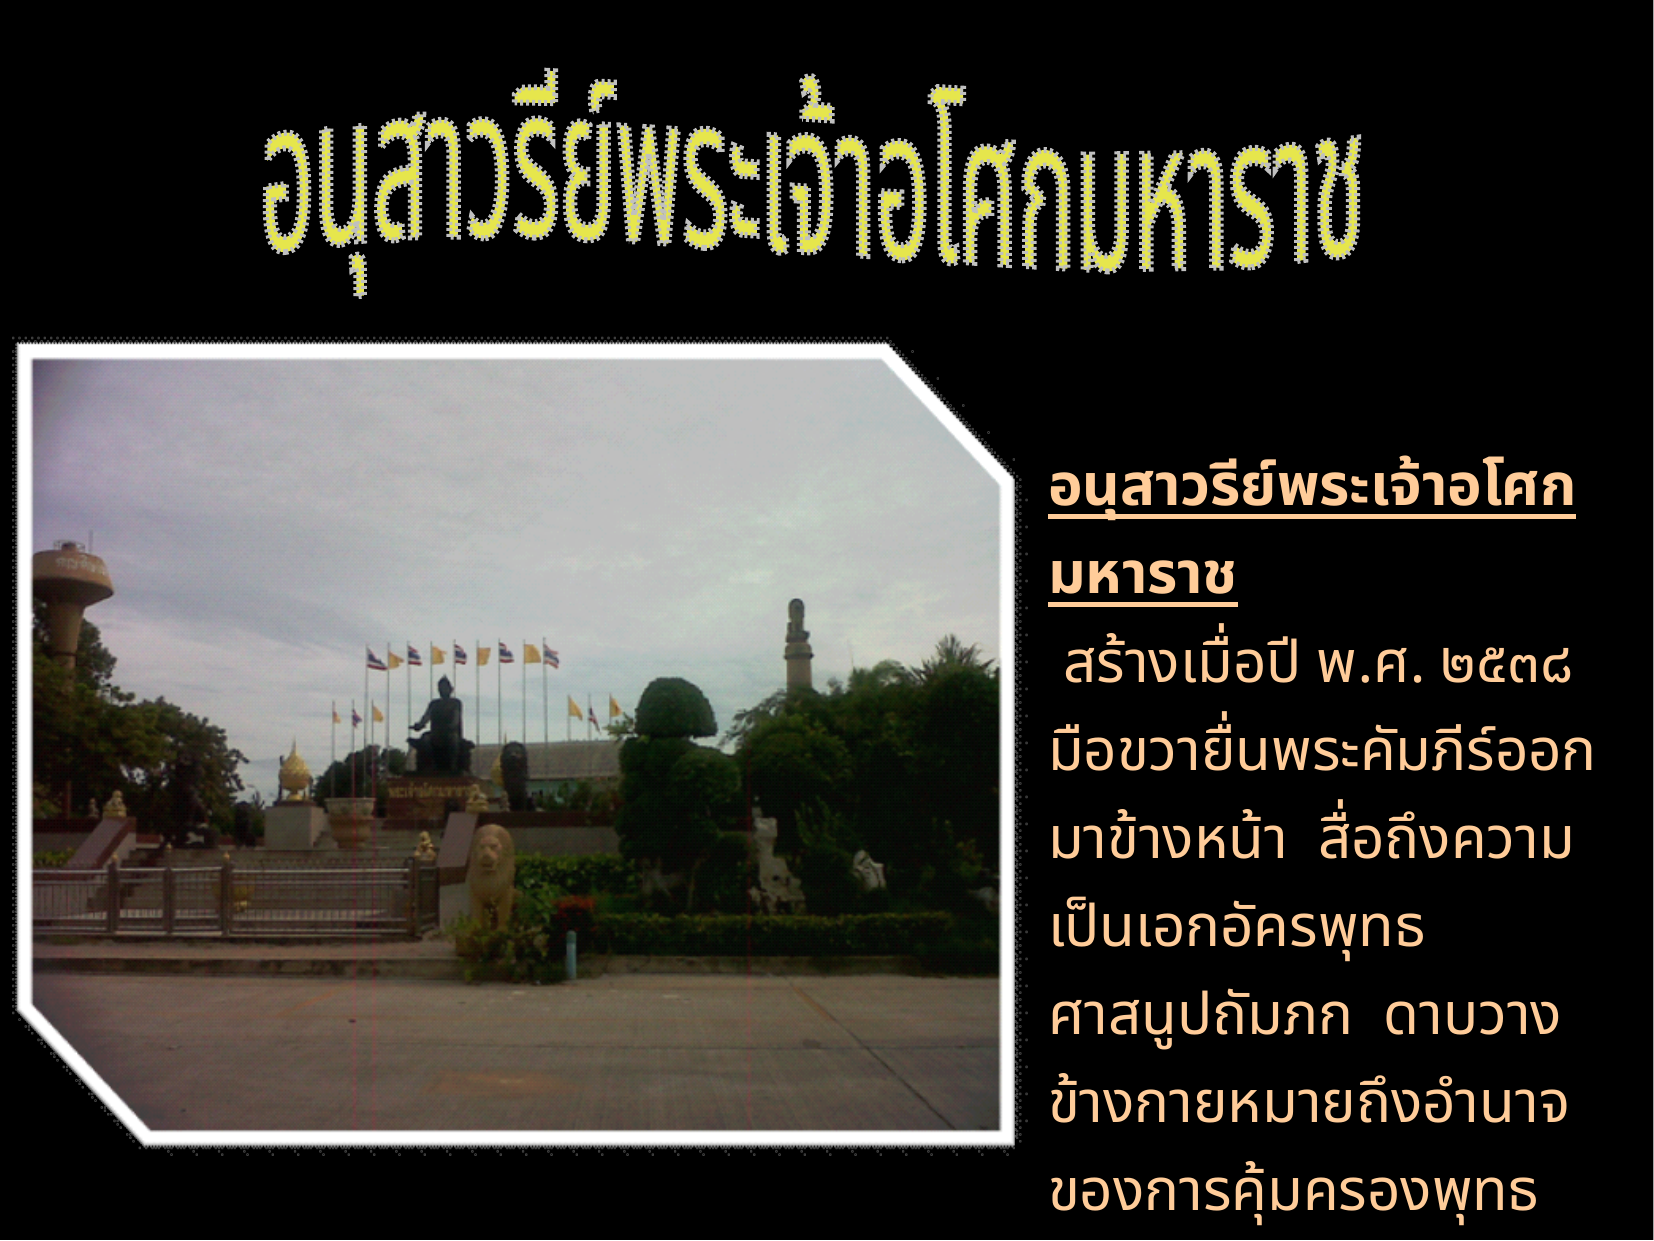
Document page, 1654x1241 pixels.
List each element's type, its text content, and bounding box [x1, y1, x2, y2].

text_box อนุสาวรีย์พระเจ้าอโศกมหาราช [880, 140, 924, 261]
text_box อนุสาวรีย์พระเจ้าอโศกมหาราช [1232, 147, 1271, 268]
text_box อนุสาวรีย์พระเจ้าอโศกมหาราช [802, 76, 832, 121]
text_box อนุสาวรีย์พระเจ้าอโศกมหาราช [351, 254, 364, 297]
text_box อนุสาวรีย์พระเจ้าอโศกมหาราช [1083, 154, 1126, 272]
text_box อนุสาวรีย์พระเจ้าอโศกมหาราช [321, 125, 365, 245]
text_box อนุสาวรีย์พระเจ้าอโศกมหาราช [1142, 153, 1184, 269]
text_box อนุสาวรีย์พระเจ้าอโศกมหาราช [1024, 150, 1068, 269]
text_box อนุสาวรีย์พระเจ้าอโศกมหาราช [619, 125, 678, 244]
text_box อนุสาวรีย์พระเจ้าอโศกมหาราช [590, 81, 614, 112]
text_box อนุสาวรีย์พระเจ้าอโศกมหาราช [731, 145, 757, 177]
text_box อนุสาวรีย์พระเจ้าอโศกมหาราช [265, 132, 309, 253]
text_box อนุสาวรีย์พระเจ้าอโศกมหาราช [685, 128, 725, 248]
text_box อนุสาวรีย์พระเจ้าอโศกมหาราช [427, 119, 458, 237]
text_box อนุสาวรีย์พระเจ้าอโศกมหาราช [565, 121, 608, 241]
text_box อนุสาวรีย์พระเจ้าอโศกมหาราช [514, 70, 556, 104]
picture [0, 324, 1034, 1166]
text_box อนุสาวรีย์พระเจ้าอโศกมหาราช [469, 119, 507, 239]
text_box อนุสาวรีย์พระเจ้าอโศกมหาราช [930, 87, 964, 264]
text_box อนุสาวรีย์พระเจ้าอโศกมหาราช [377, 114, 424, 241]
text_box อนุสาวรีย์พระเจ้าอโศกมหาราช [516, 118, 556, 238]
text_box อนุสาวรีย์พระเจ้าอโศกมหาราช [769, 134, 787, 253]
text_box อนุสาวรีย์พระเจ้าอโศกมหาราช [789, 135, 831, 253]
text_box อนุสาวรีย์พระเจ้าอโศกมหาราช [1275, 144, 1306, 262]
text_box อนุสาวรีย์พระเจ้าอโศกมหาราช [1318, 137, 1359, 258]
text_box อนุสาวรีย์พระเจ้าอโศกมหาราช [965, 142, 1013, 265]
text_box อนุสาวรีย์พระเจ้าอโศกมหาราช [837, 137, 868, 257]
text_box อนุสาวรีย์พระเจ้าอโศกมหาราช [731, 204, 757, 236]
text_box อนุสาวรีย์พระเจ้าอโศกมหาราช [1190, 150, 1221, 268]
text_box อนุสาวรีย์พระเจ้าอโศกมหาราช สร้างเมื่อปี พ.ศ. ๒๕๓๘ มือขวายื่นพระคัมภีร์ออกมาข้างหน้า สื่อถึงความเป็นเอกอัครพุทธศาสนูปถัมภก ดาบวางข้างกายหมายถึงอำนาจของการคุ้มครองพุทธศาสนาจักร มือซ้ายกำแน่นวางเหนือเข่าหมายถึงปณิธานแน่วแน่ในการส่งเสริมพระพุทธศาสนา [1033, 436, 1625, 1241]
